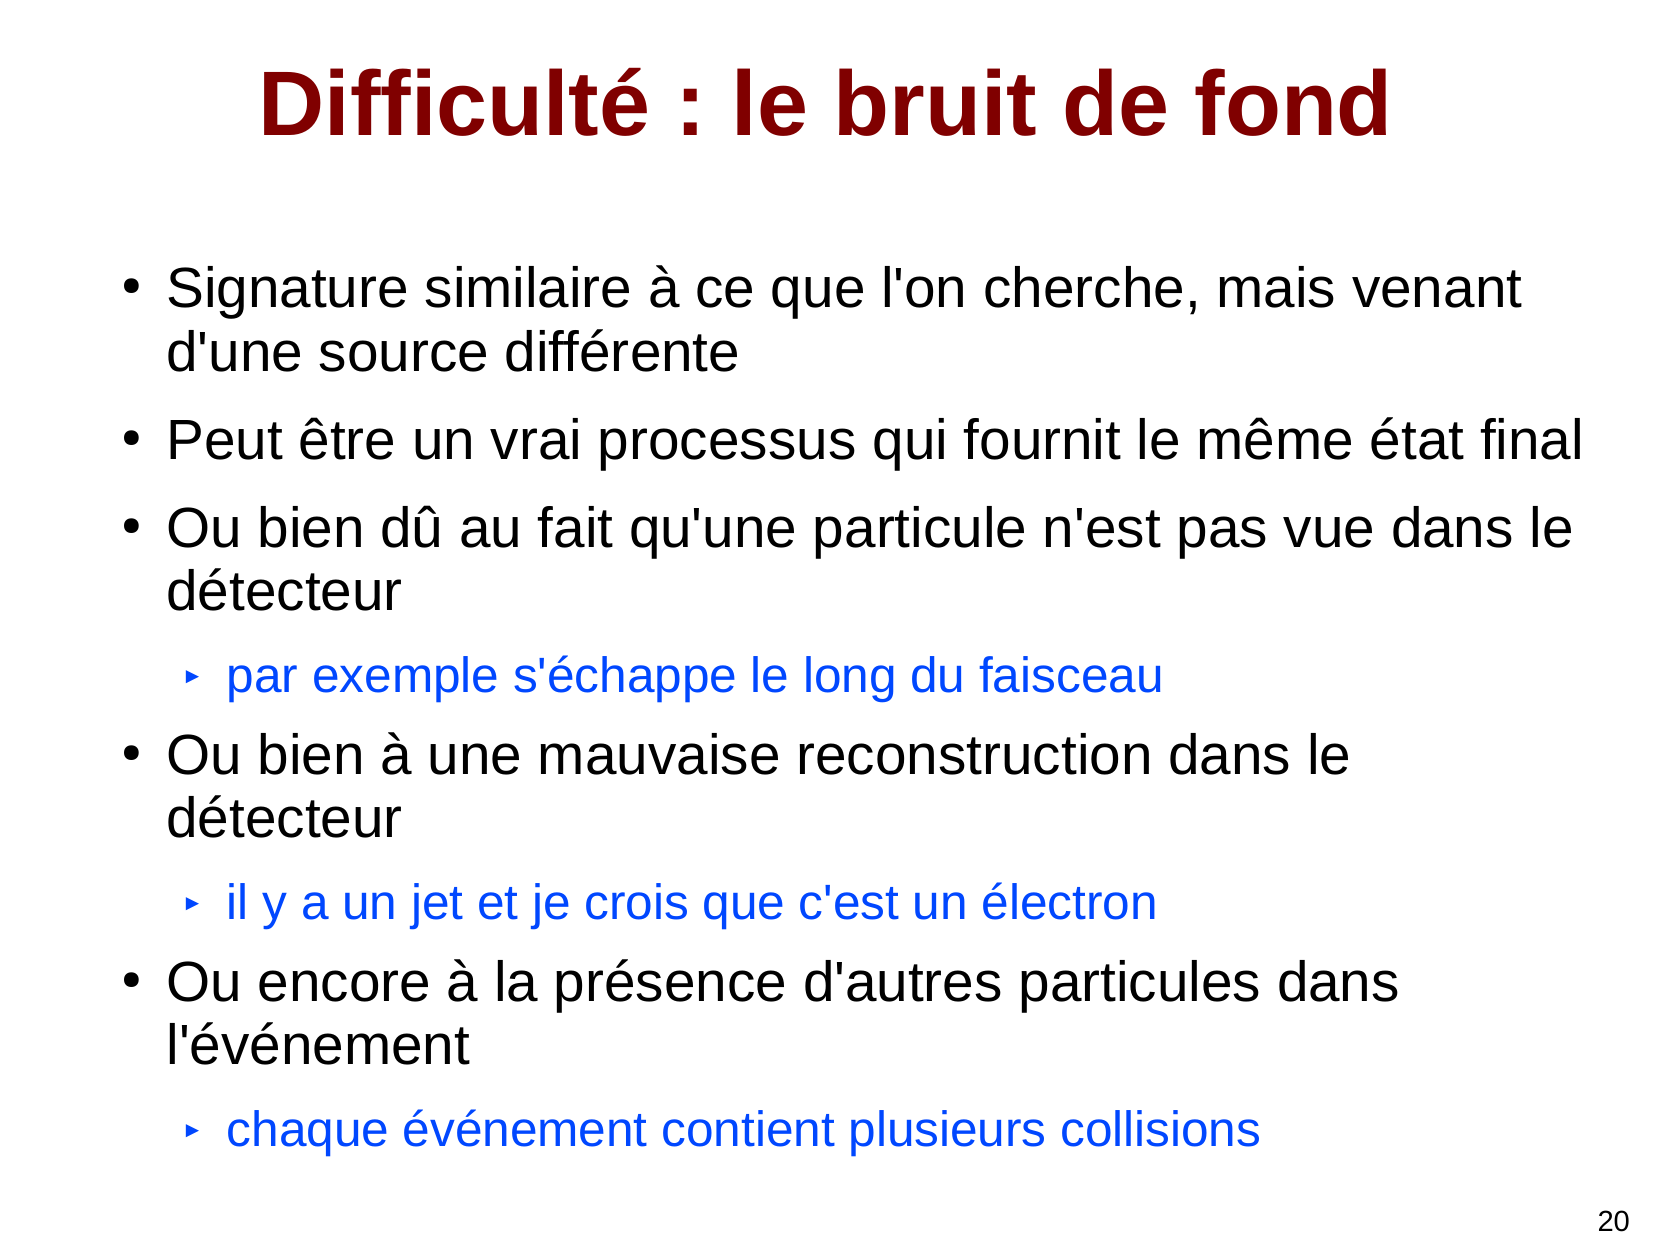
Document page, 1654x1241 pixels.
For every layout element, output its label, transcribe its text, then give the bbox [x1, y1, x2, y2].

list Signature similaire à ce que l'on cherche, mais venant d'une source différente Peut être un vrai processus qui fournit le même état final Ou bien dû au fait qu'une particule n'est pas vue dans le détecteur par exemple s'échappe le long du faisceau Ou bien à une mauvaise reconstruction dans le détecteur il y a un jet et je crois que c'est un électron Ou encore à la présence d'autres particules dans l'événement chaque événement contient plusieurs collisions [106, 256, 1595, 1229]
title Difficulté : le bruit de fond [47, 0, 1607, 208]
